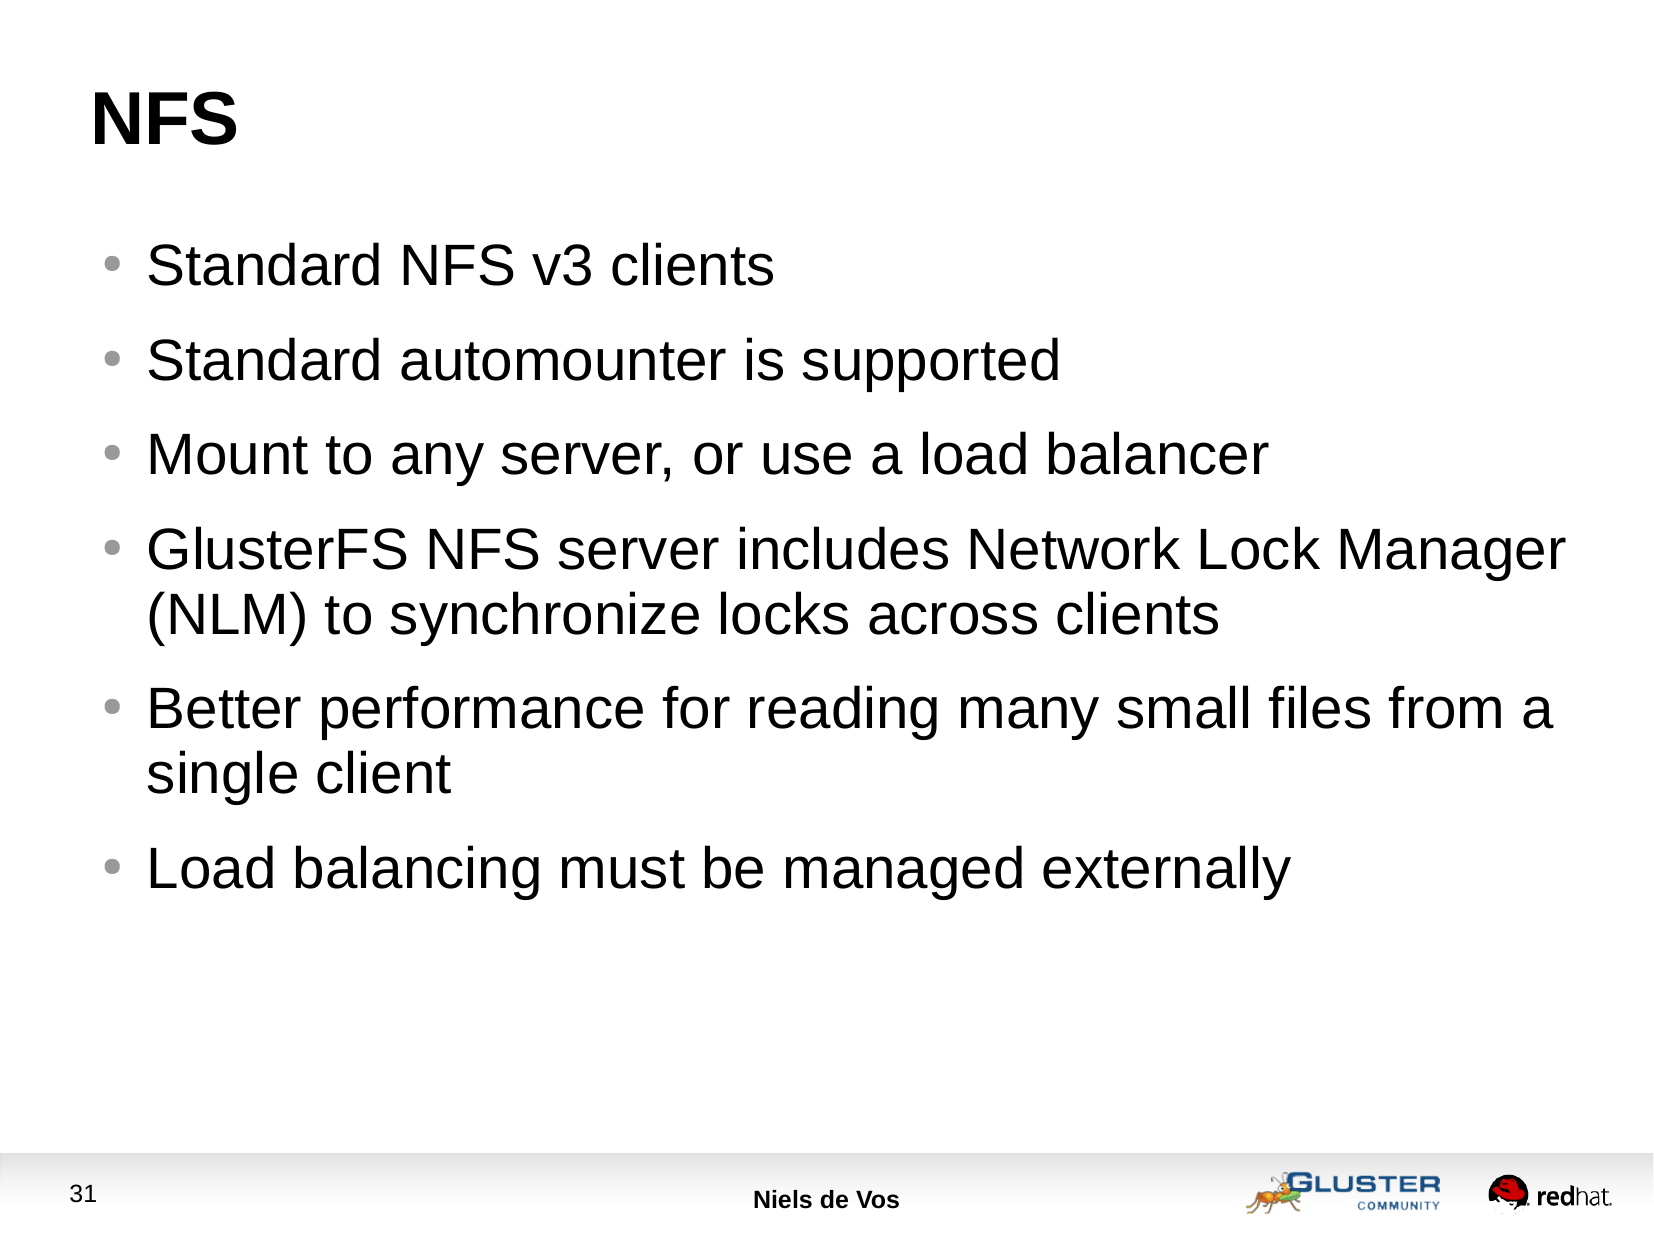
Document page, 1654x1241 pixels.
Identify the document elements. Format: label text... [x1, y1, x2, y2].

title NFS [90, 15, 1579, 223]
picture [0, 1153, 1654, 1238]
list Standard NFS v3 clients Standard automounter is supported Mount to any server, or use a load balancer GlusterFS NFS server includes Network Lock Manager (NLM) to synchronize locks across clients Better performance for reading many small files from a single client Load balancing must be managed externally [86, 232, 1576, 1111]
